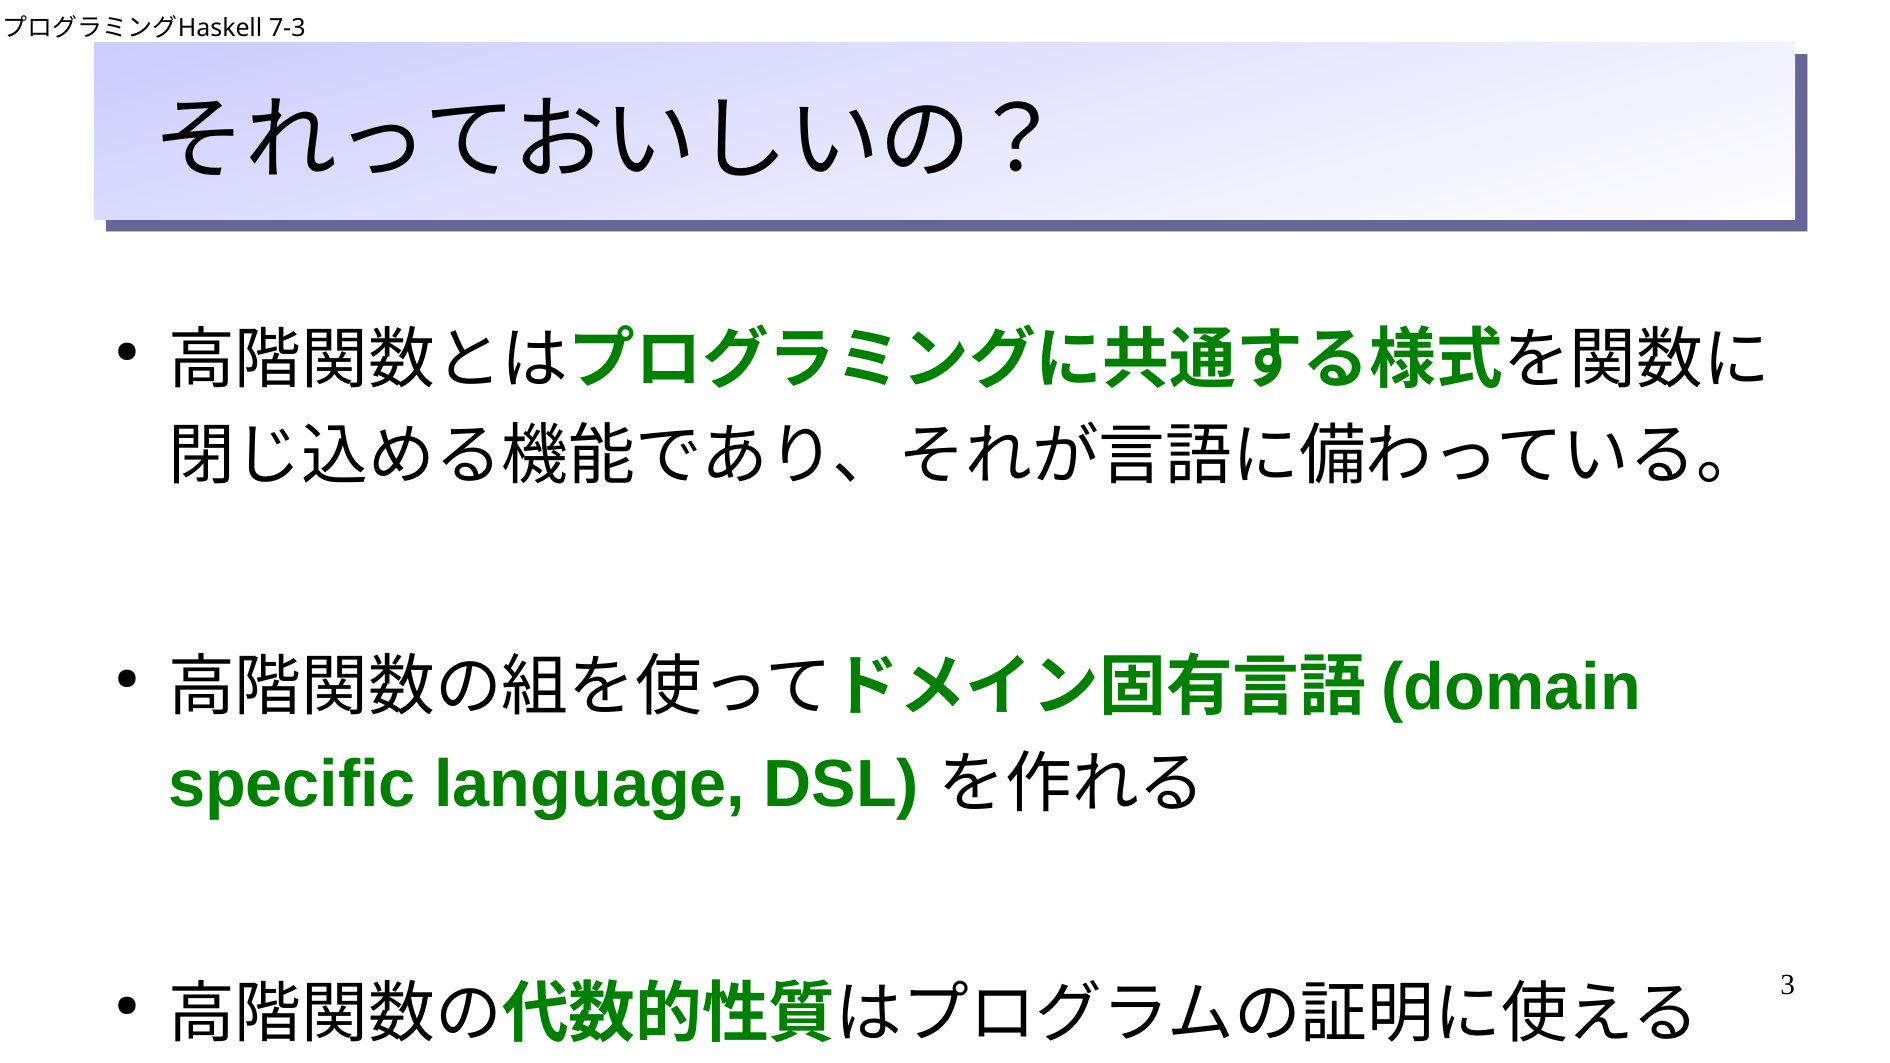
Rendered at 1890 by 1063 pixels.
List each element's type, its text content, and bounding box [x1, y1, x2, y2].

title それっておいしいの？ [94, 42, 1796, 220]
list 高階関数とはプログラミングに共通する様式を関数に閉じ込める機能であり、それが言語に備わっている。 高階関数の組を使ってドメイン固有言語 (domain specific language, DSL) を作れる 高階関数の代数的性質はプログラムの証明に使える [94, 301, 1796, 910]
